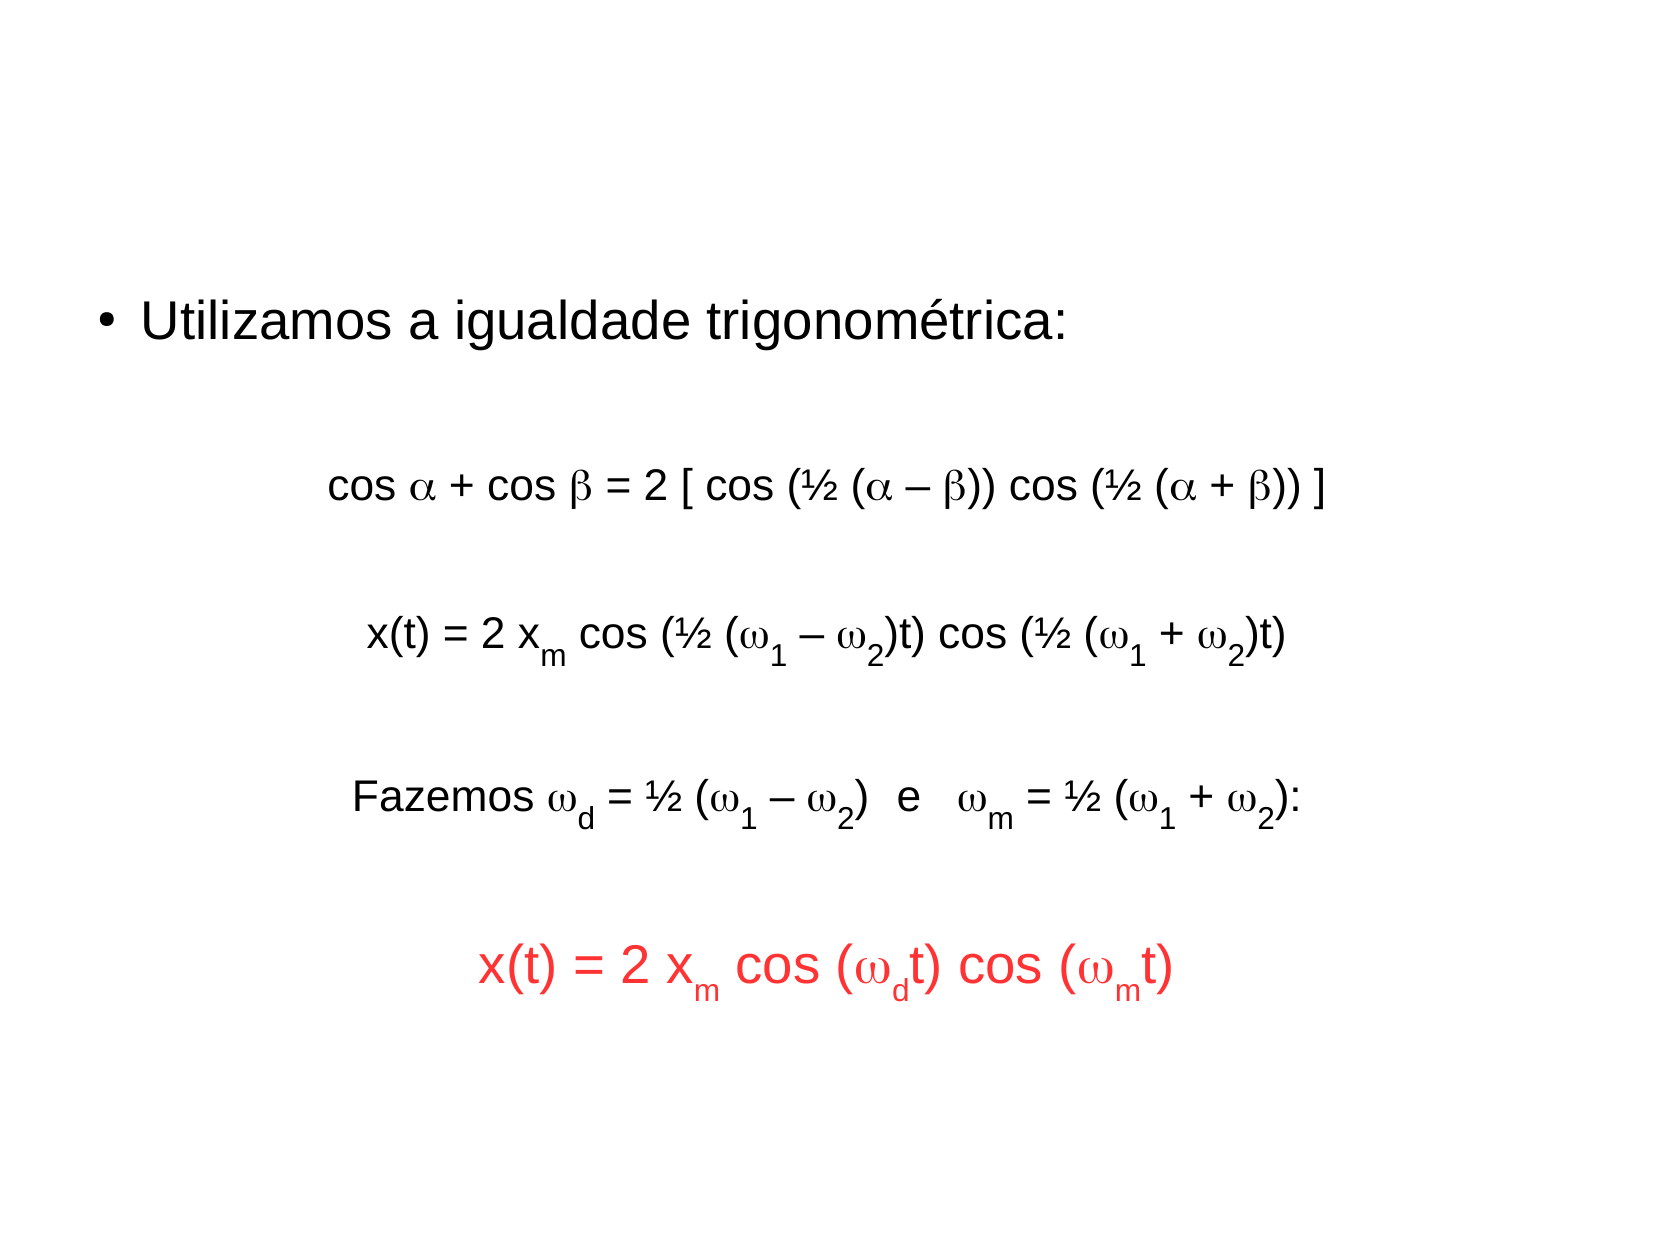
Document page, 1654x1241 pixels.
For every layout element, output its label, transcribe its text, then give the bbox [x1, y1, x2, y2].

list Utilizamos a igualdade trigonométrica: cos a + cos b = 2 [ cos (½ (a – b)) cos (½ (a + b)) ] x(t) = 2 xm cos (½ (w1 – w2)t) cos (½ (w1 + w2)t) Fazemos wd = ½ (w1 – w2) e wm = ½ (w1 + w2): x(t) = 2 xm cos (wdt) cos (wmt) [82, 290, 1571, 1010]
